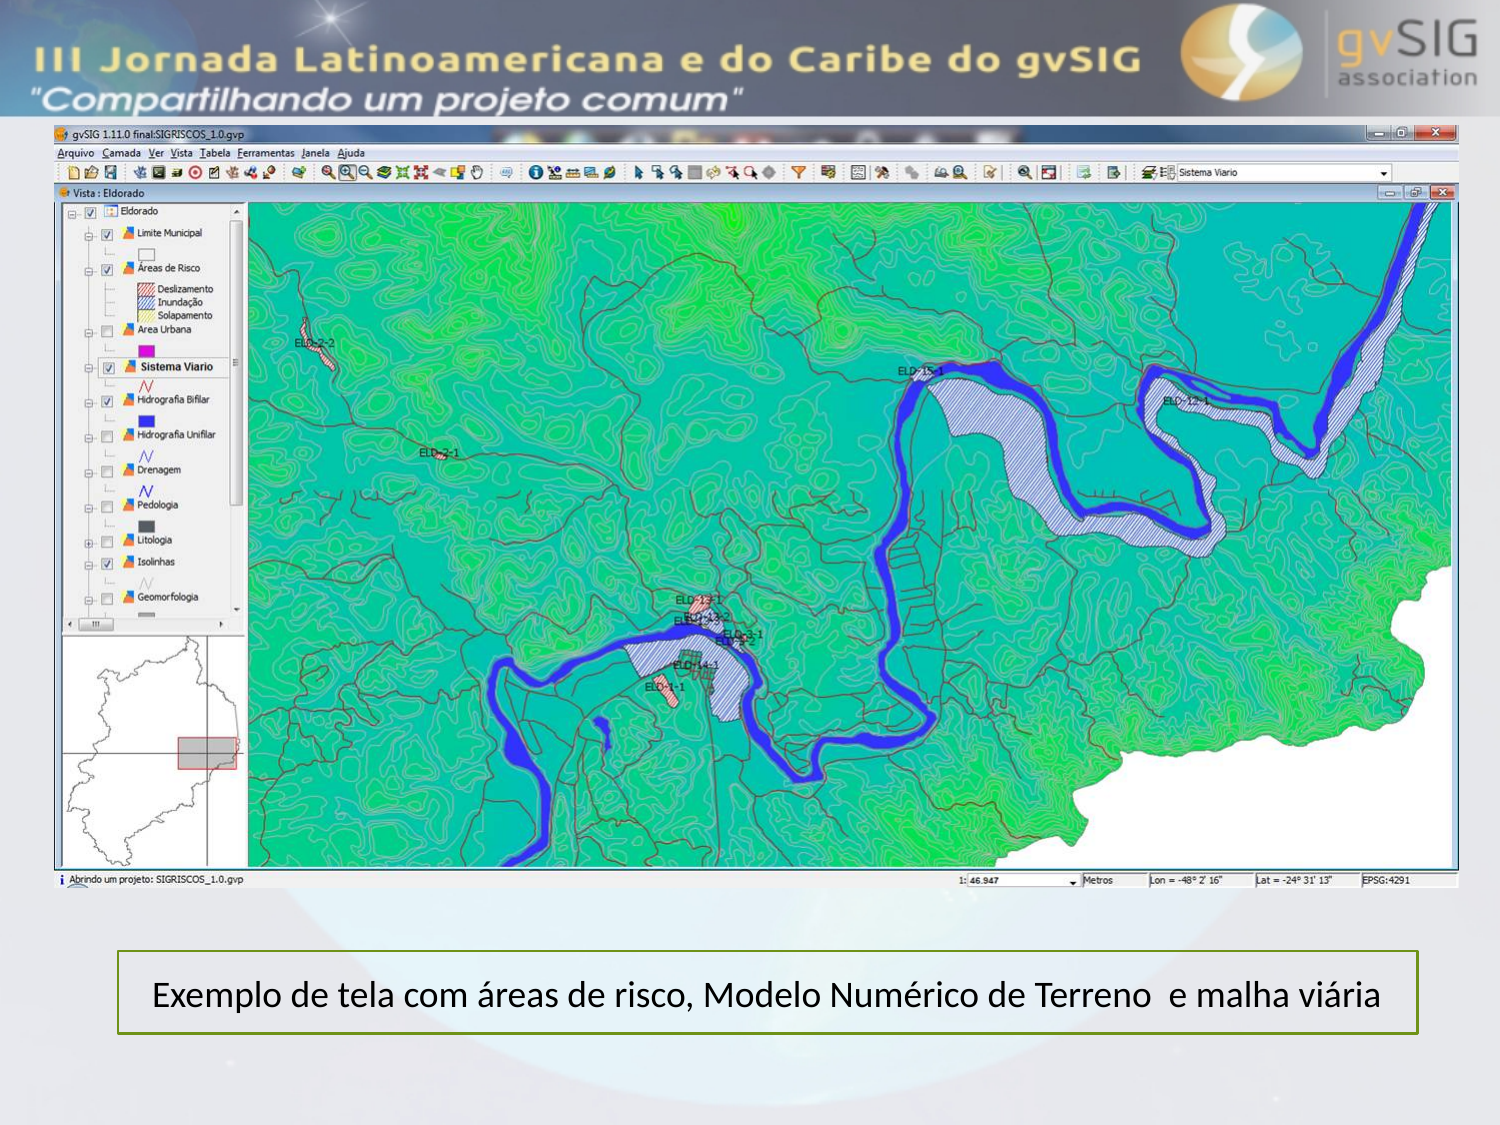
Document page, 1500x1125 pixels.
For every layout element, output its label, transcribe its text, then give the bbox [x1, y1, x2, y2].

text_box Exemplo de tela com áreas de risco, Modelo Numérico de Terreno e malha viária [118, 951, 1417, 1034]
picture [0, 0, 1500, 1125]
